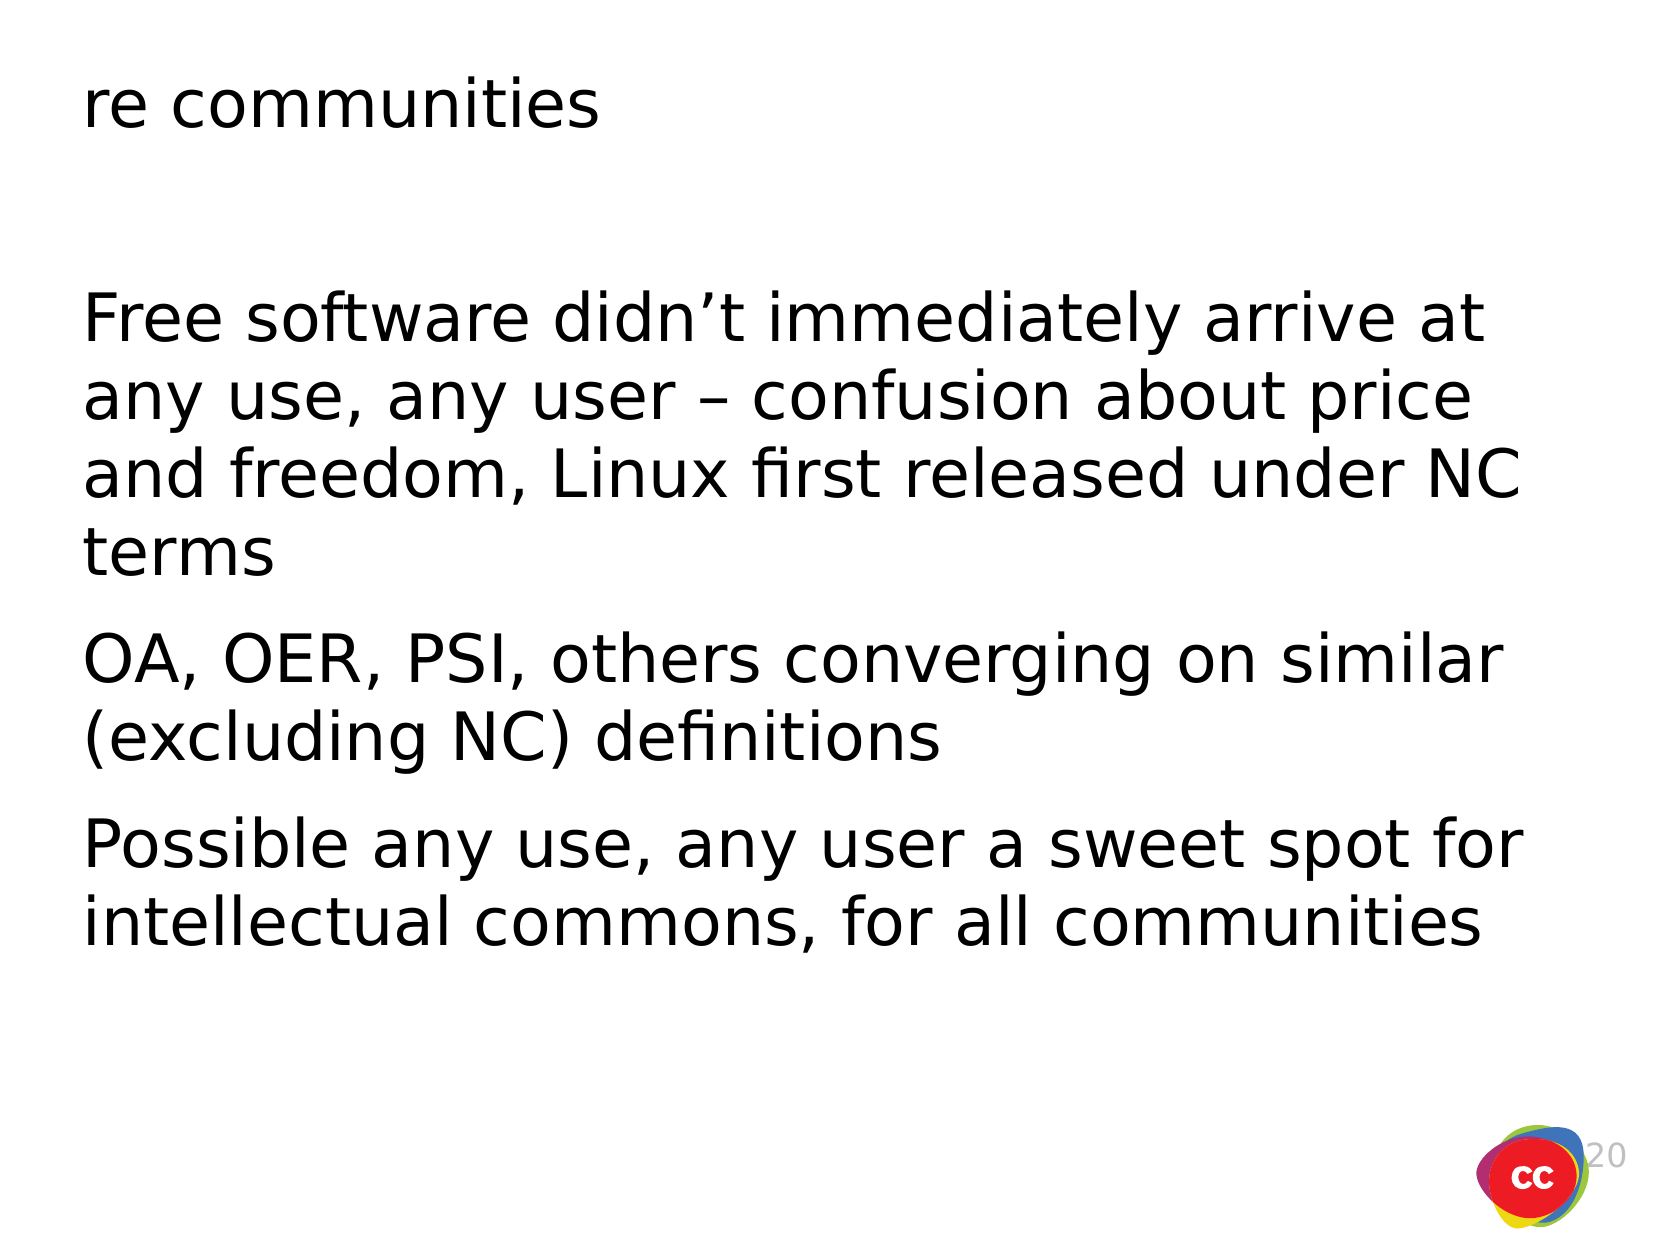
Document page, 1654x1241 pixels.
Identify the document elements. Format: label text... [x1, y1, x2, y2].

list re communities Free software didn’t immediately arrive at any use, any user – confusion about price and freedom, Linux first released under NC terms OA, OER, PSI, others converging on similar (excluding NC) definitions Possible any use, any user a sweet spot for intellectual commons, for all communities [82, 65, 1571, 1062]
